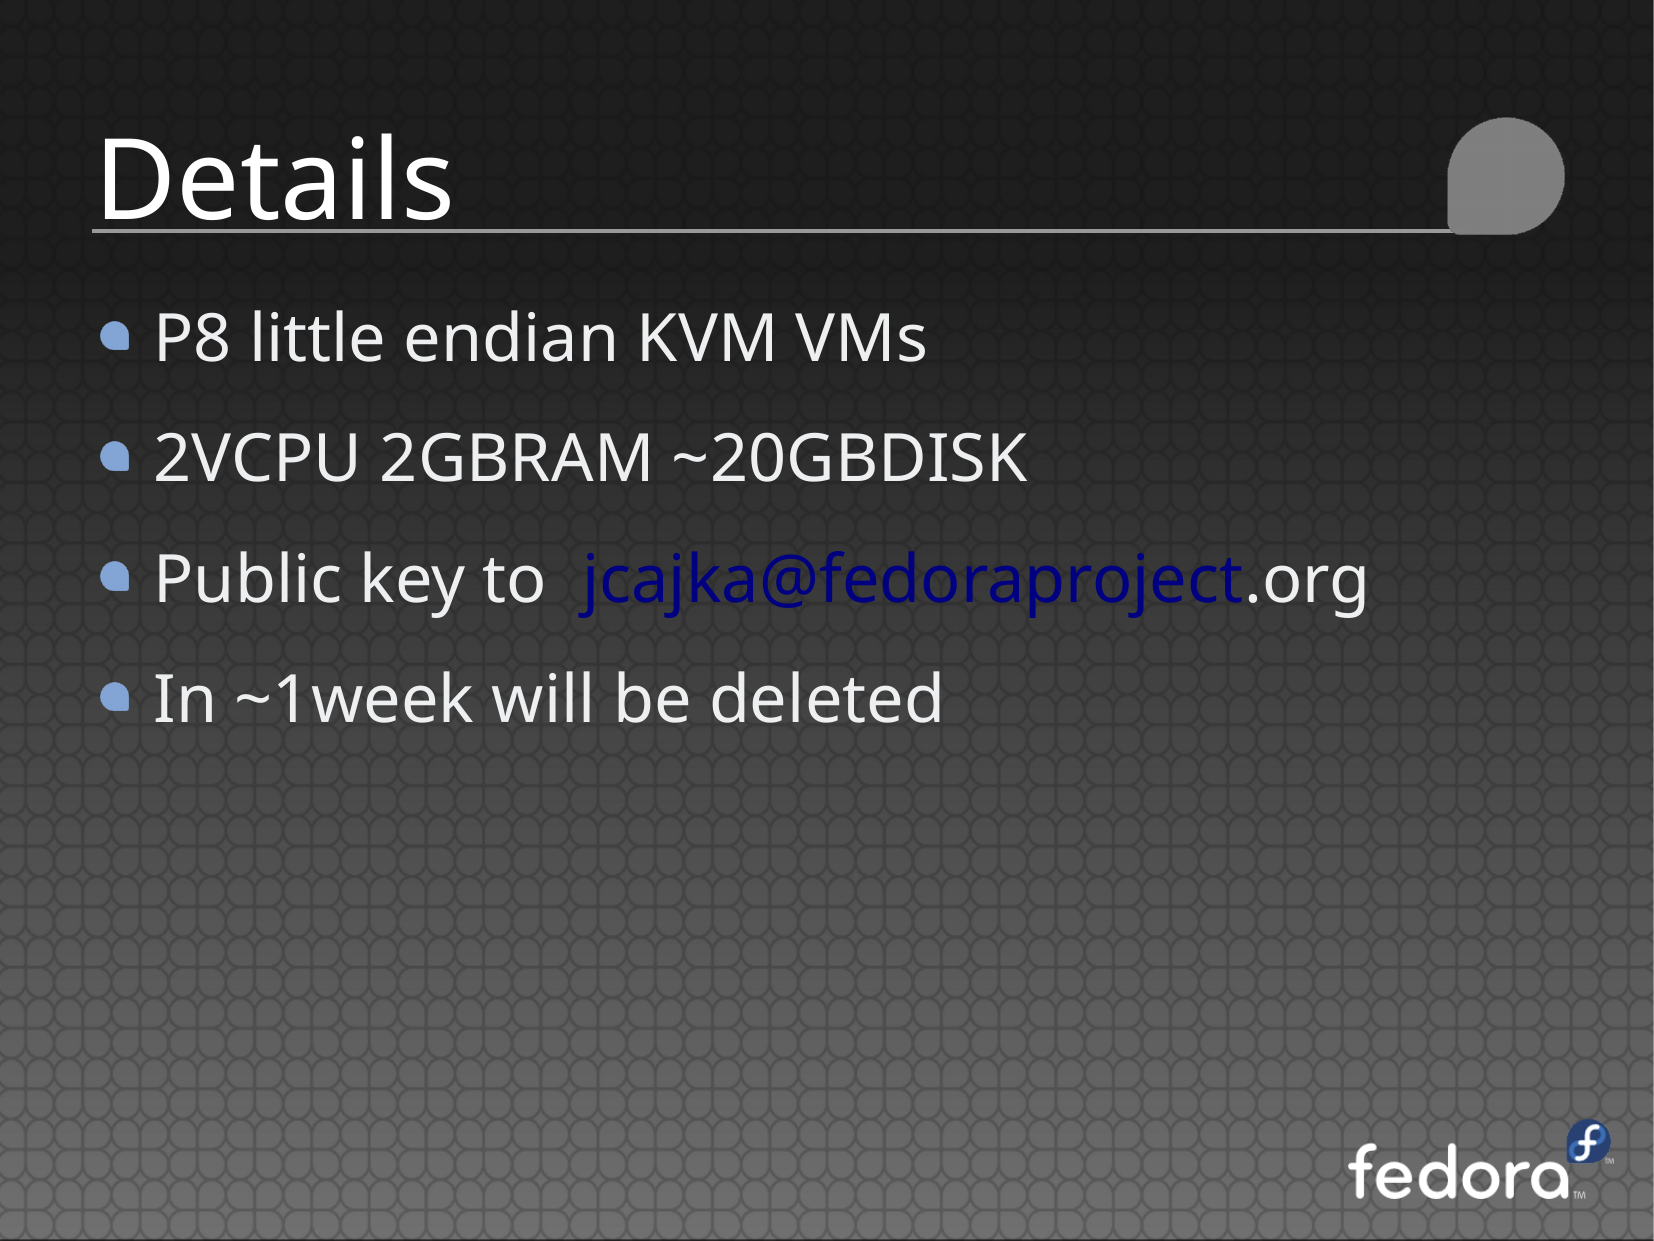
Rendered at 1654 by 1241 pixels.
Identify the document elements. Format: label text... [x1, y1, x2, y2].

picture [0, 0, 1654, 1241]
title Details [94, 100, 1426, 251]
list P8 little endian KVM VMs 2VCPU 2GBRAM ~20GBDISK Public key to jcajka@fedoraproject.org In ~1week will be deleted [82, 290, 1571, 1094]
